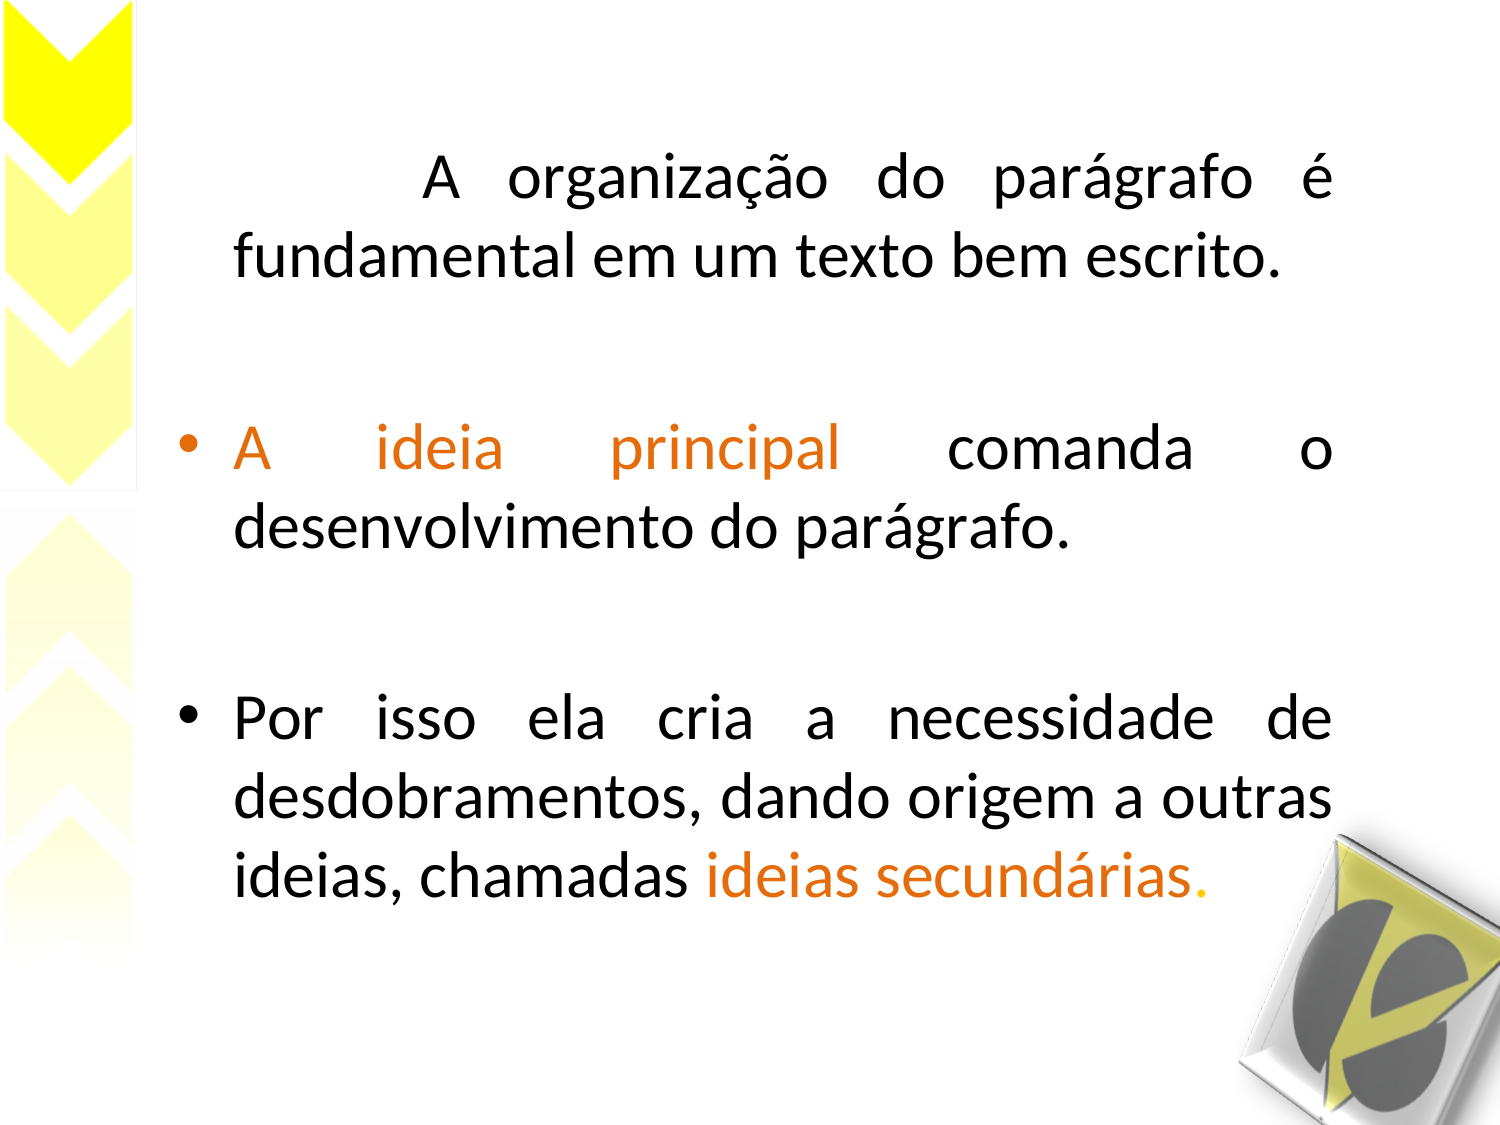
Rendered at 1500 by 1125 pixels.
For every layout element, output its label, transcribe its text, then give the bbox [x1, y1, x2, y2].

list A organização do parágrafo é fundamental em um texto bem escrito. A ideia principal comanda o desenvolvimento do parágrafo.. Por isso ela cria a necessidade de desdobramentos, dando origem a outras ideias, chamadas ideias secundárias. [162, 125, 1351, 1005]
picture [0, 0, 140, 1003]
picture [1194, 786, 1500, 1125]
